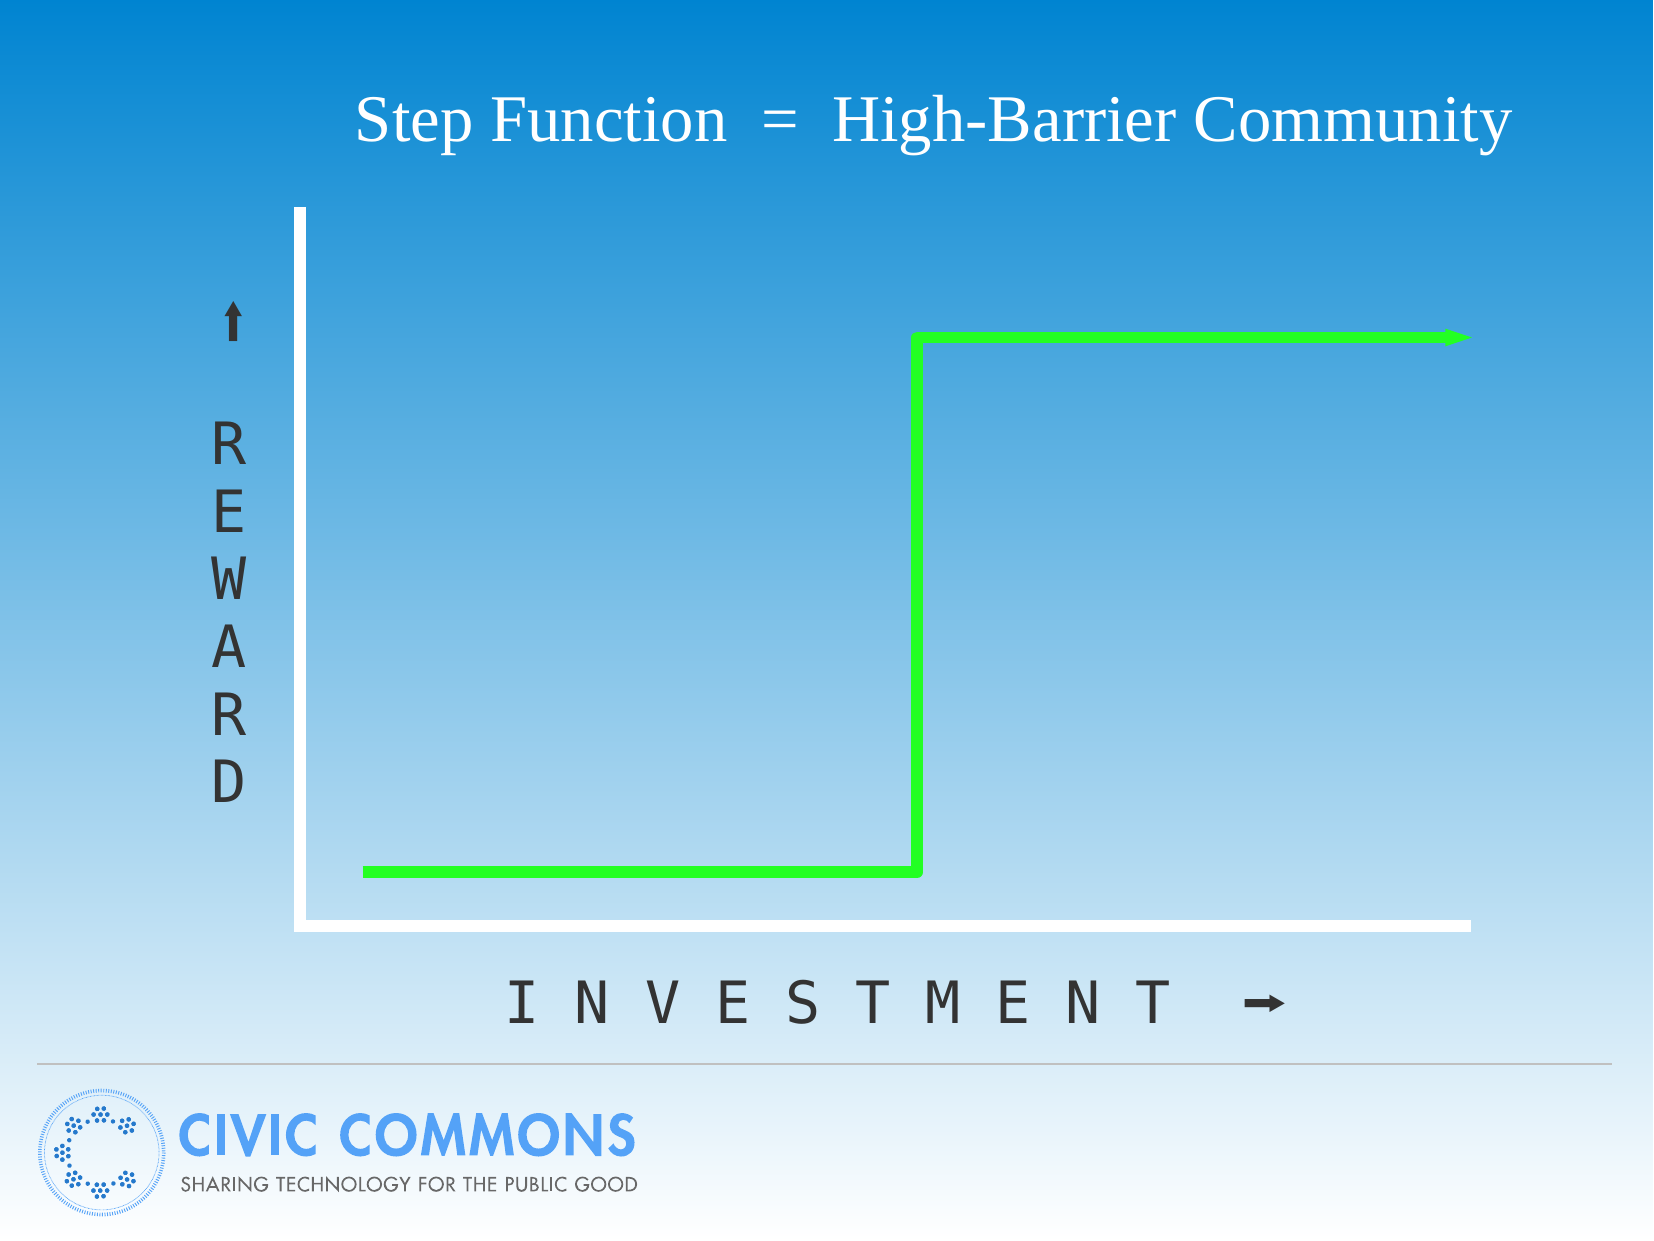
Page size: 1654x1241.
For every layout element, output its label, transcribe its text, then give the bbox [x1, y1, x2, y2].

text_box Step Function = High-Barrier Community [334, 68, 1541, 177]
picture [0, 1056, 689, 1241]
text_box R E W A R D [190, 396, 268, 889]
text_box  [198, 287, 269, 373]
text_box I N V E S T M E N T  [484, 956, 1328, 1051]
